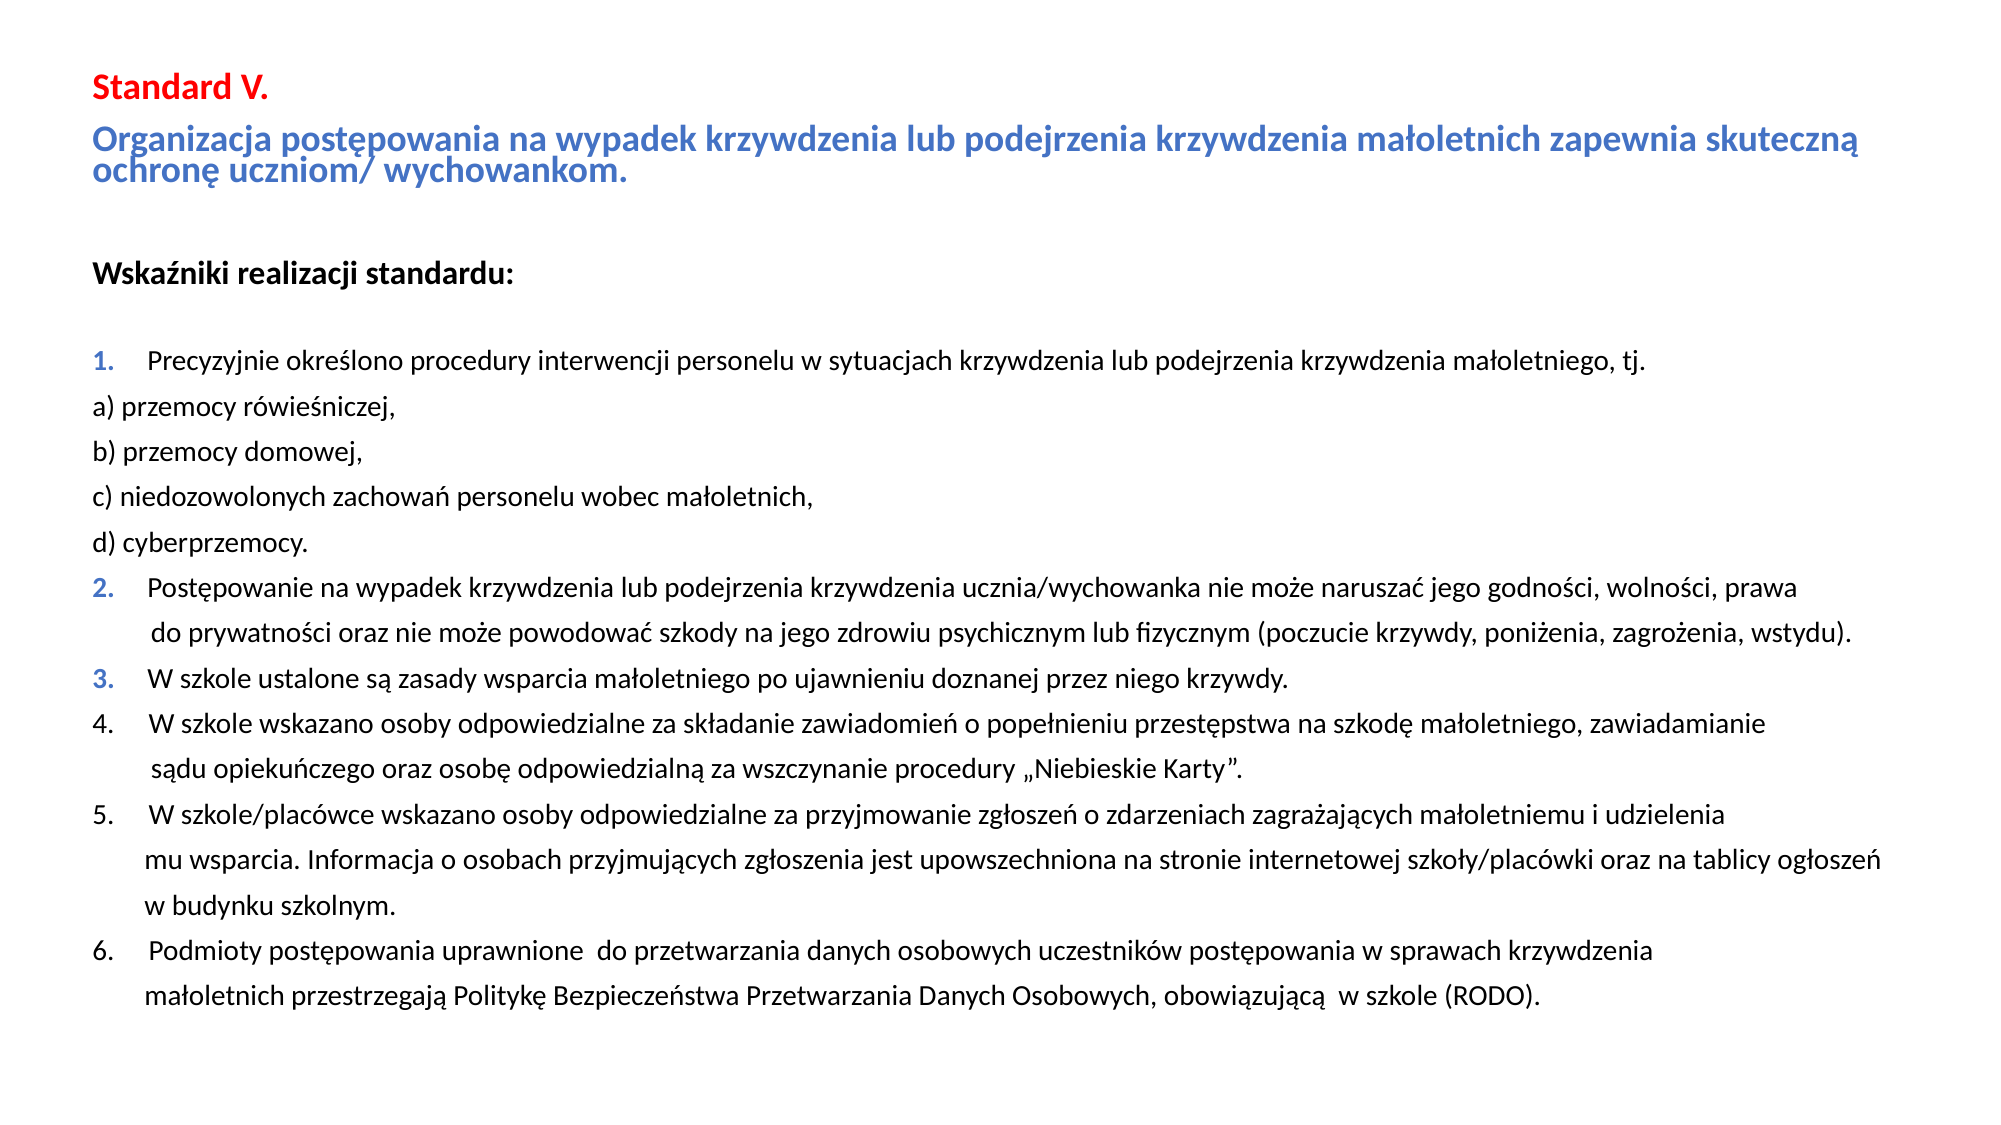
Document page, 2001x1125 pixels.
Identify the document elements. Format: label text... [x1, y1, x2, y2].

list Standard V. Organizacja postępowania na wypadek krzywdzenia lub podejrzenia krzywdzenia małoletnich zapewnia skuteczną ochronę uczniom/ wychowankom. Wskaźniki realizacji standardu: 1. Precyzyjnie określono procedury interwencji personelu w sytuacjach krzywdzenia lub podejrzenia krzywdzenia małoletniego, tj. a) przemocy rówieśniczej, b) przemocy domowej, c) niedozowolonych zachowań personelu wobec małoletnich, d) cyberprzemocy. 2. Postępowanie na wypadek krzywdzenia lub podejrzenia krzywdzenia ucznia/wychowanka nie może naruszać jego godności, wolności, prawa do prywatności oraz nie może powodować szkody na jego zdrowiu psychicznym lub fizycznym (poczucie krzywdy, poniżenia, zagrożenia, wstydu). 3. W szkole ustalone są zasady wsparcia małoletniego po ujawnieniu doznanej przez niego krzywdy. W szkole wskazano osoby odpowiedzialne za składanie zawiadomień o popełnieniu przestępstwa na szkodę małoletniego, zawiadamianie sądu opiekuńczego oraz osobę odpowiedzialną za wszczynanie procedury „Niebieskie Karty”. W szkole/placówce wskazano osoby odpowiedzialne za przyjmowanie zgłoszeń o zdarzeniach zagrażających małoletniemu i udzielenia mu wsparcia. Informacja o osobach przyjmujących zgłoszenia jest upowszechniona na stronie internetowej szkoły/placówki oraz na tablicy ogłoszeń w budynku szkolnym. Podmioty postępowania uprawnione do przetwarzania danych osobowych uczestników postępowania w sprawach krzywdzenia małoletnich przestrzegają Politykę Bezpieczeństwa Przetwarzania Danych Osobowych, obowiązującą w szkole (RODO). [77, 66, 1935, 1055]
